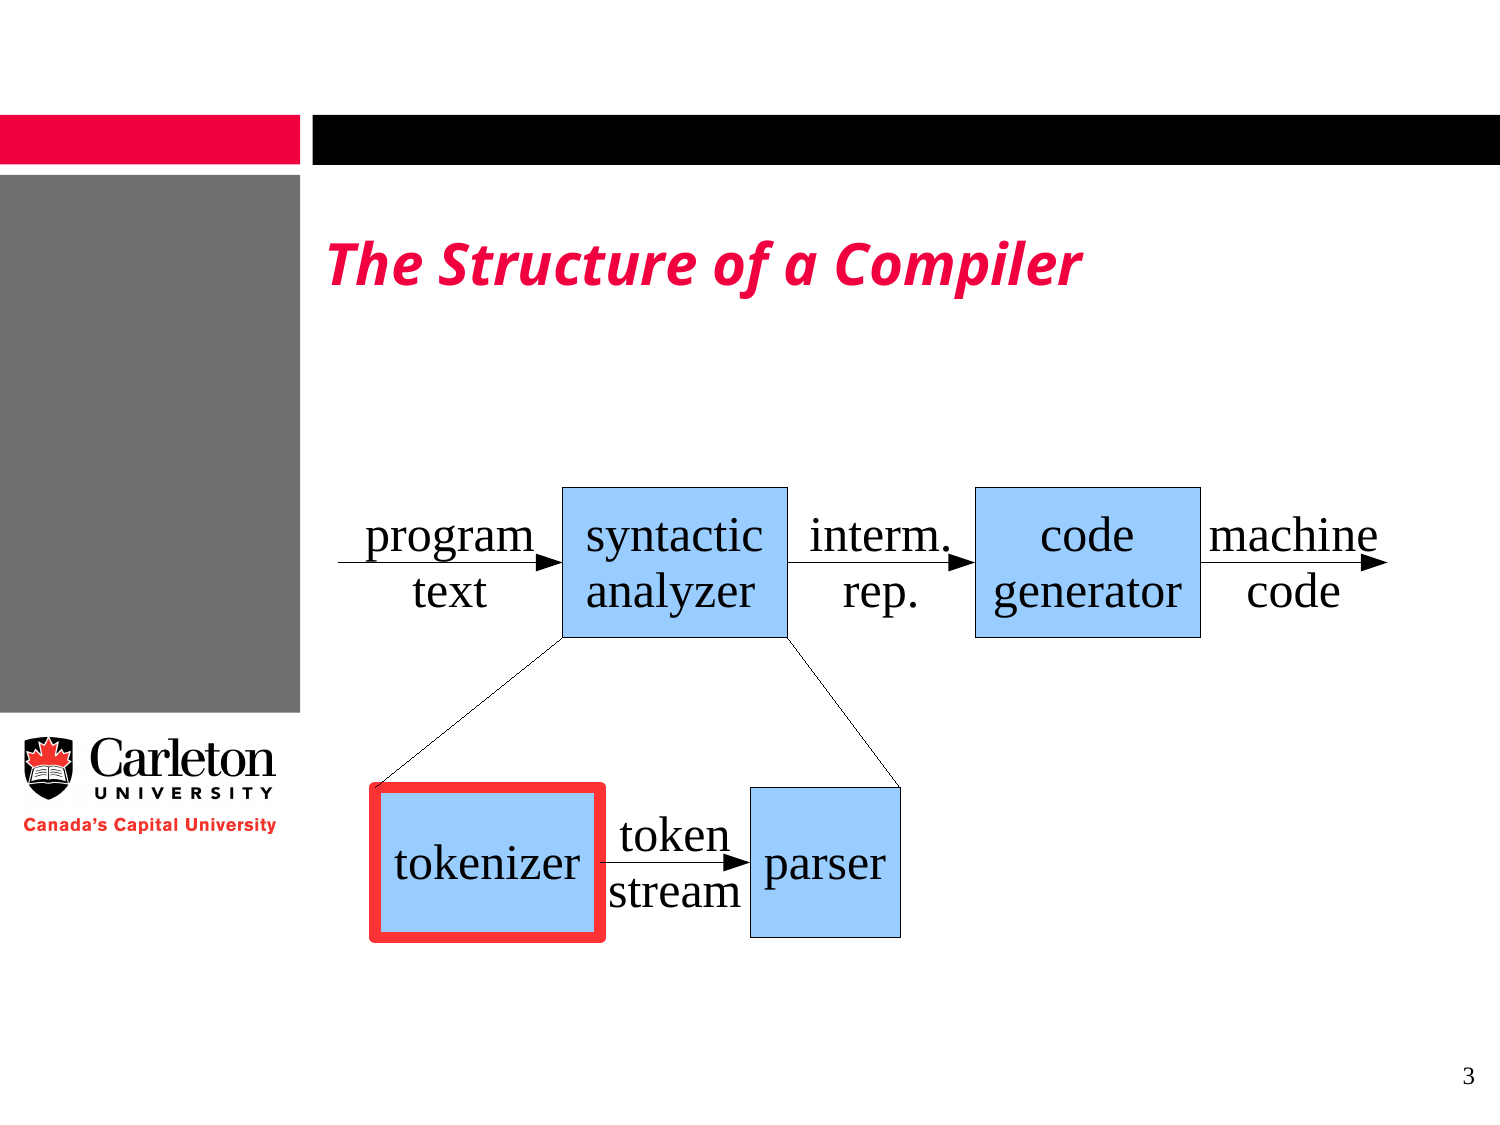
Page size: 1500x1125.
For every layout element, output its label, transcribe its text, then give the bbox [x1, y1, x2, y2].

picture [24, 737, 276, 834]
text_box code generator [975, 487, 1201, 638]
text_box tokenizer [375, 787, 601, 938]
title The Structure of a Compiler [324, 187, 1450, 338]
text_box syntactic analyzer [562, 487, 788, 638]
text_box parser [750, 787, 901, 938]
